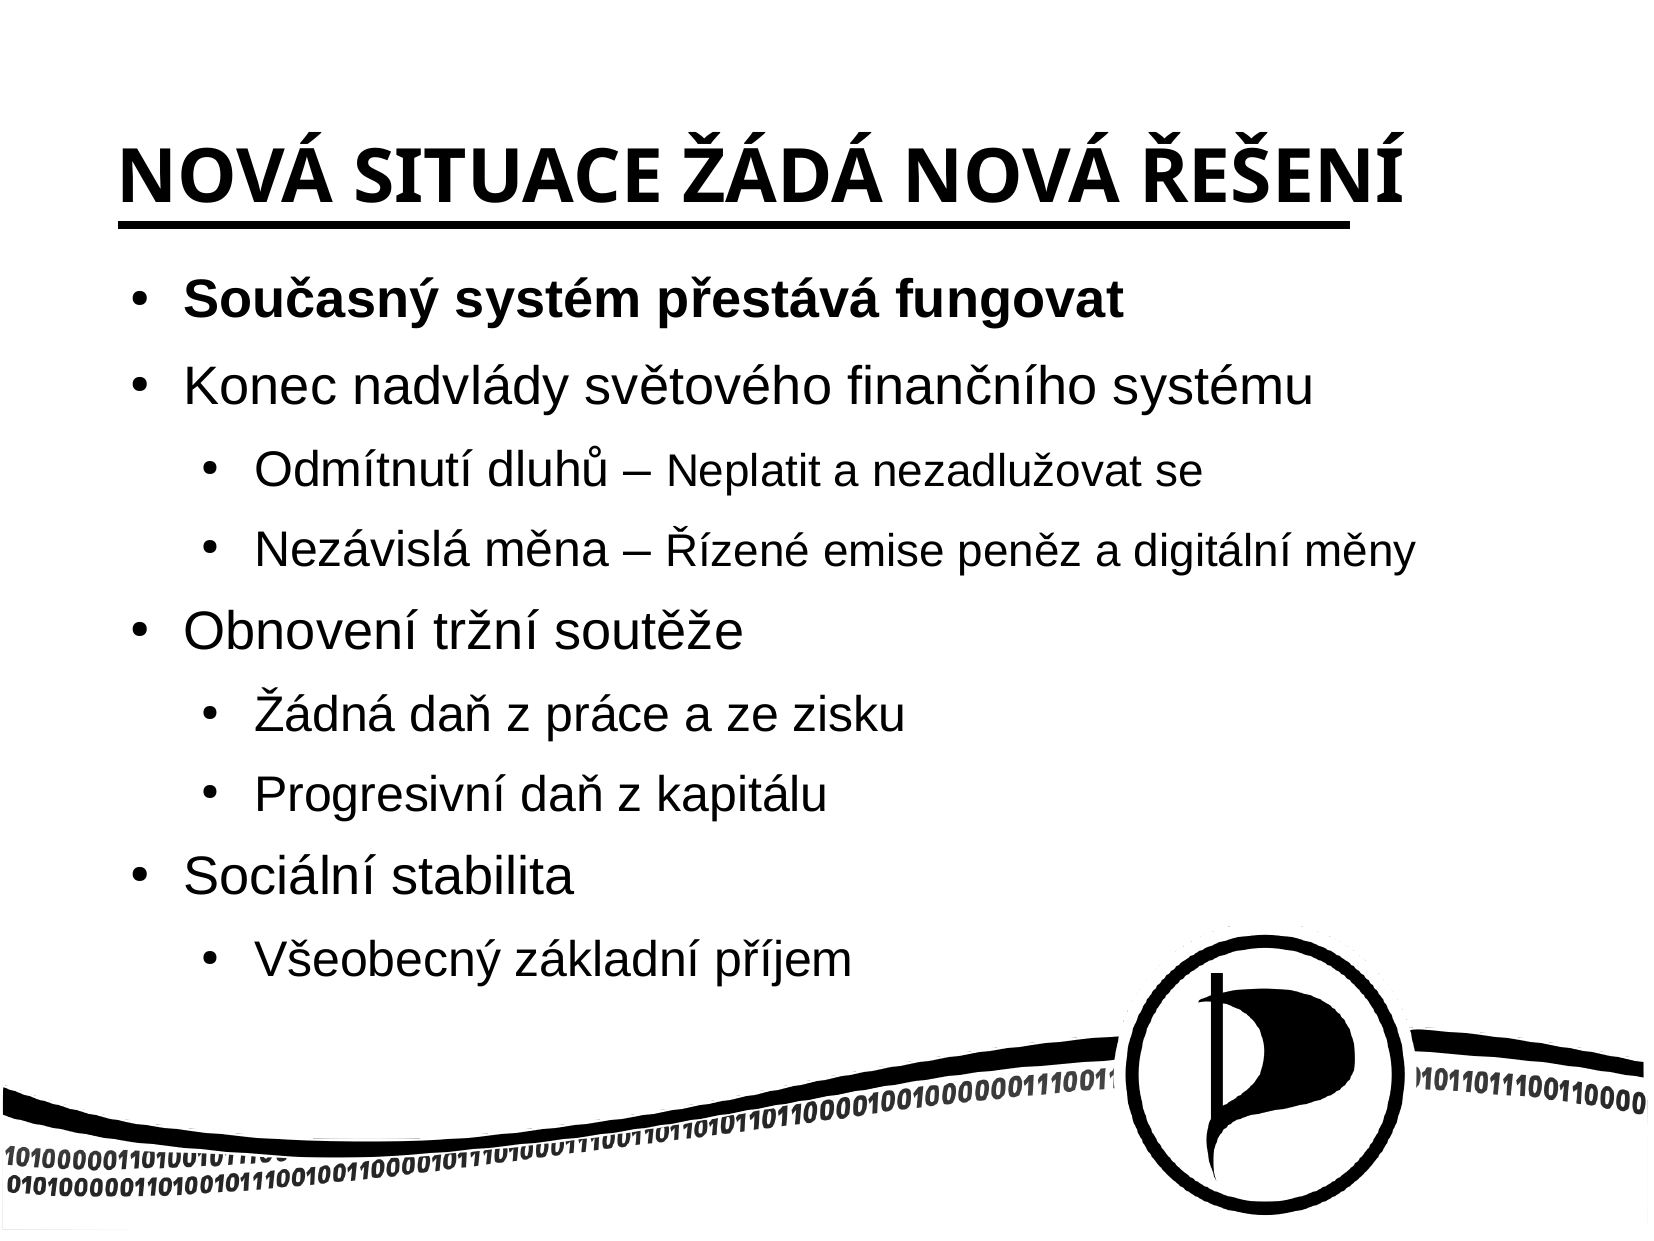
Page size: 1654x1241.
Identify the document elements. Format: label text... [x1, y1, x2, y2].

list Současný systém přestává fungovat Konec nadvlády světového finančního systému Odmítnutí dluhů – Neplatit a nezadlužovat se Nezávislá měna – Řízené emise peněz a digitální měny Obnovení tržní soutěže Žádná daň z práce a ze zisku Progresivní daň z kapitálu Sociální stabilita Všeobecný základní příjem [112, 268, 1576, 1088]
title NOVÁ SITUACE ŽÁDÁ NOVÁ ŘEŠENÍ [116, 0, 1654, 226]
picture [0, 922, 1648, 1230]
